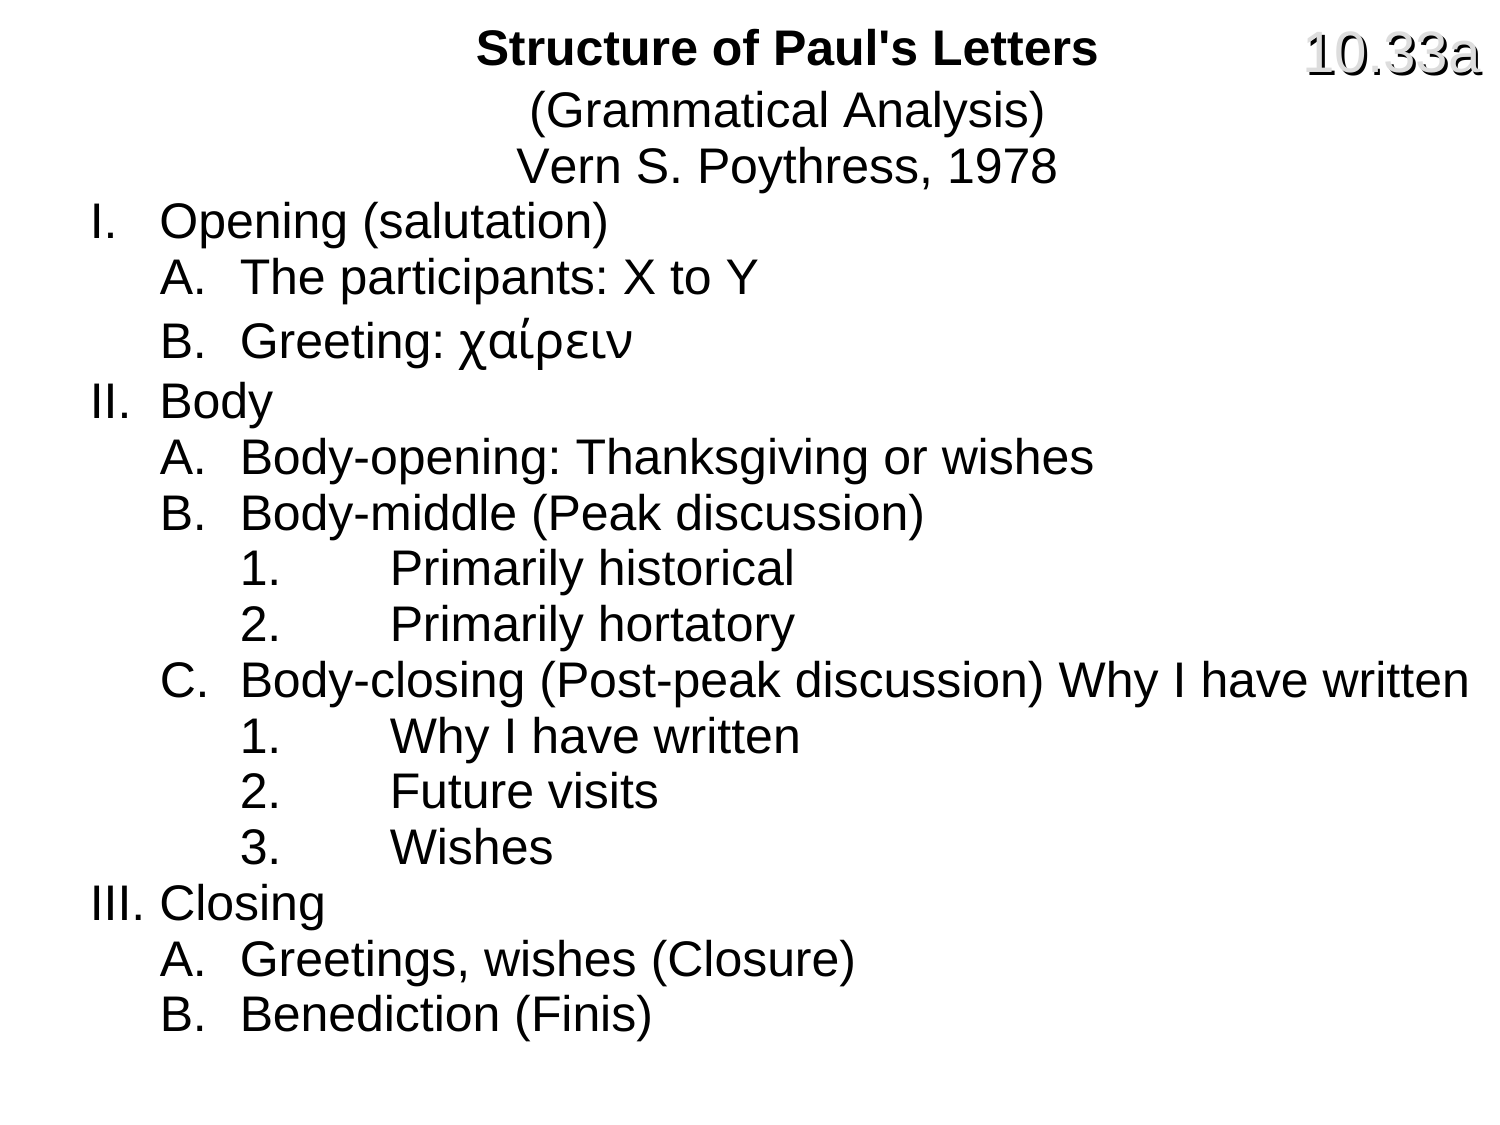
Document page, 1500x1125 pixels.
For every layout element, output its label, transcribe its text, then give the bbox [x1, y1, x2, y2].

text_box 10.33a [1287, 12, 1500, 94]
text_box Structure of Paul's Letters (Grammatical Analysis) Vern S. Poythress, 1978 I. Opening (salutation) A. The participants: X to Y B. Greeting: χαίρειν II. Body A. Body-opening: Thanksgiving or wishes B. Body-middle (Peak discussion) 1. Primarily historical 2. Primarily hortatory C. Body-closing (Post-peak discussion) Why I have written 1. Why I have written 2. Future visits 3. Wishes III. Closing A. Greetings, wishes (Closure) B. Benediction (Finis) [75, 12, 1500, 1051]
